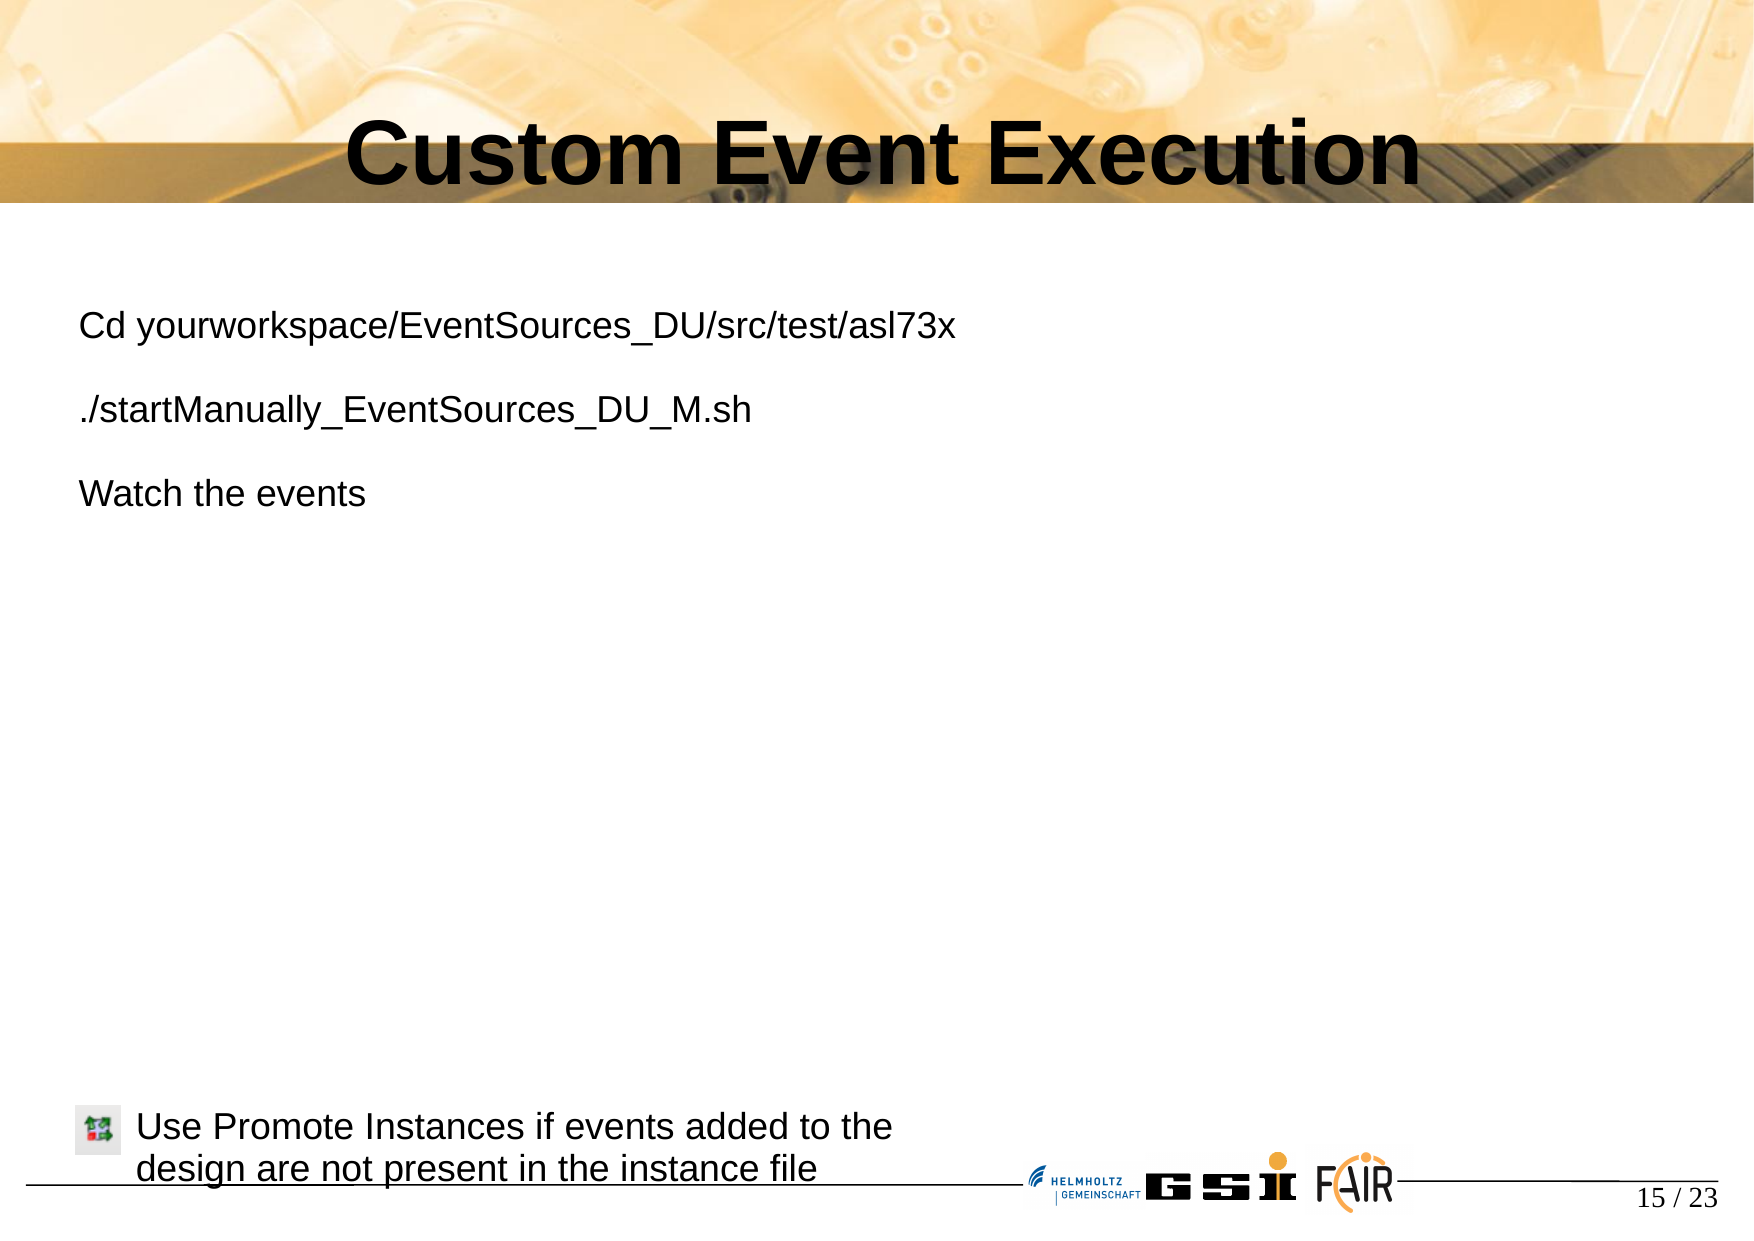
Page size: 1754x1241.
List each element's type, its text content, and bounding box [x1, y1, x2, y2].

picture [1023, 1152, 1296, 1210]
picture [1305, 1144, 1414, 1215]
picture [75, 1105, 121, 1156]
title Custom Event Execution [180, 49, 1590, 257]
picture [0, 0, 1754, 205]
text_box Cd yourworkspace/EventSources_DU/src/test/asl73x ./startManually_EventSources_DU_M.sh Watch the events [63, 213, 972, 607]
text_box Use Promote Instances if events added to the design are not present in the instance file [121, 1098, 909, 1197]
